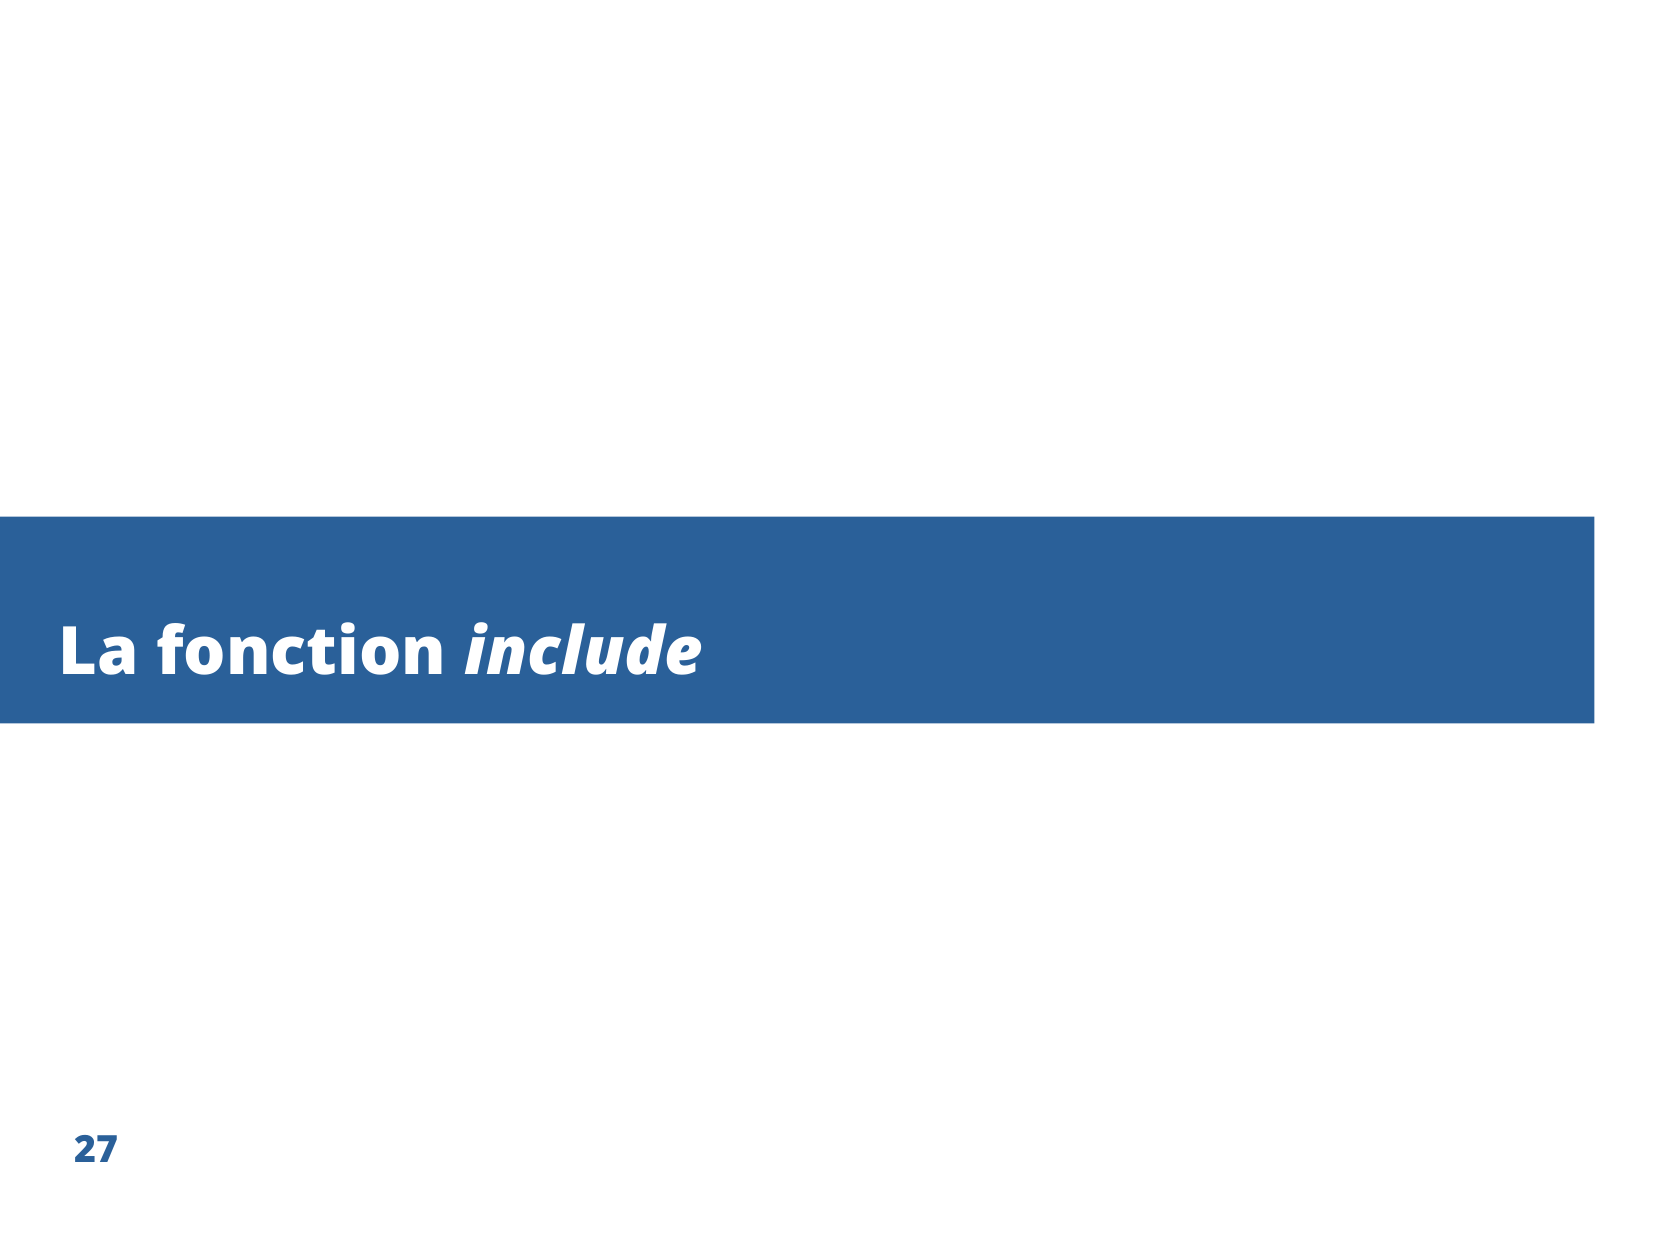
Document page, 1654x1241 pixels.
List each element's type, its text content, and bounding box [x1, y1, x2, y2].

title La fonction include [59, 546, 1595, 694]
